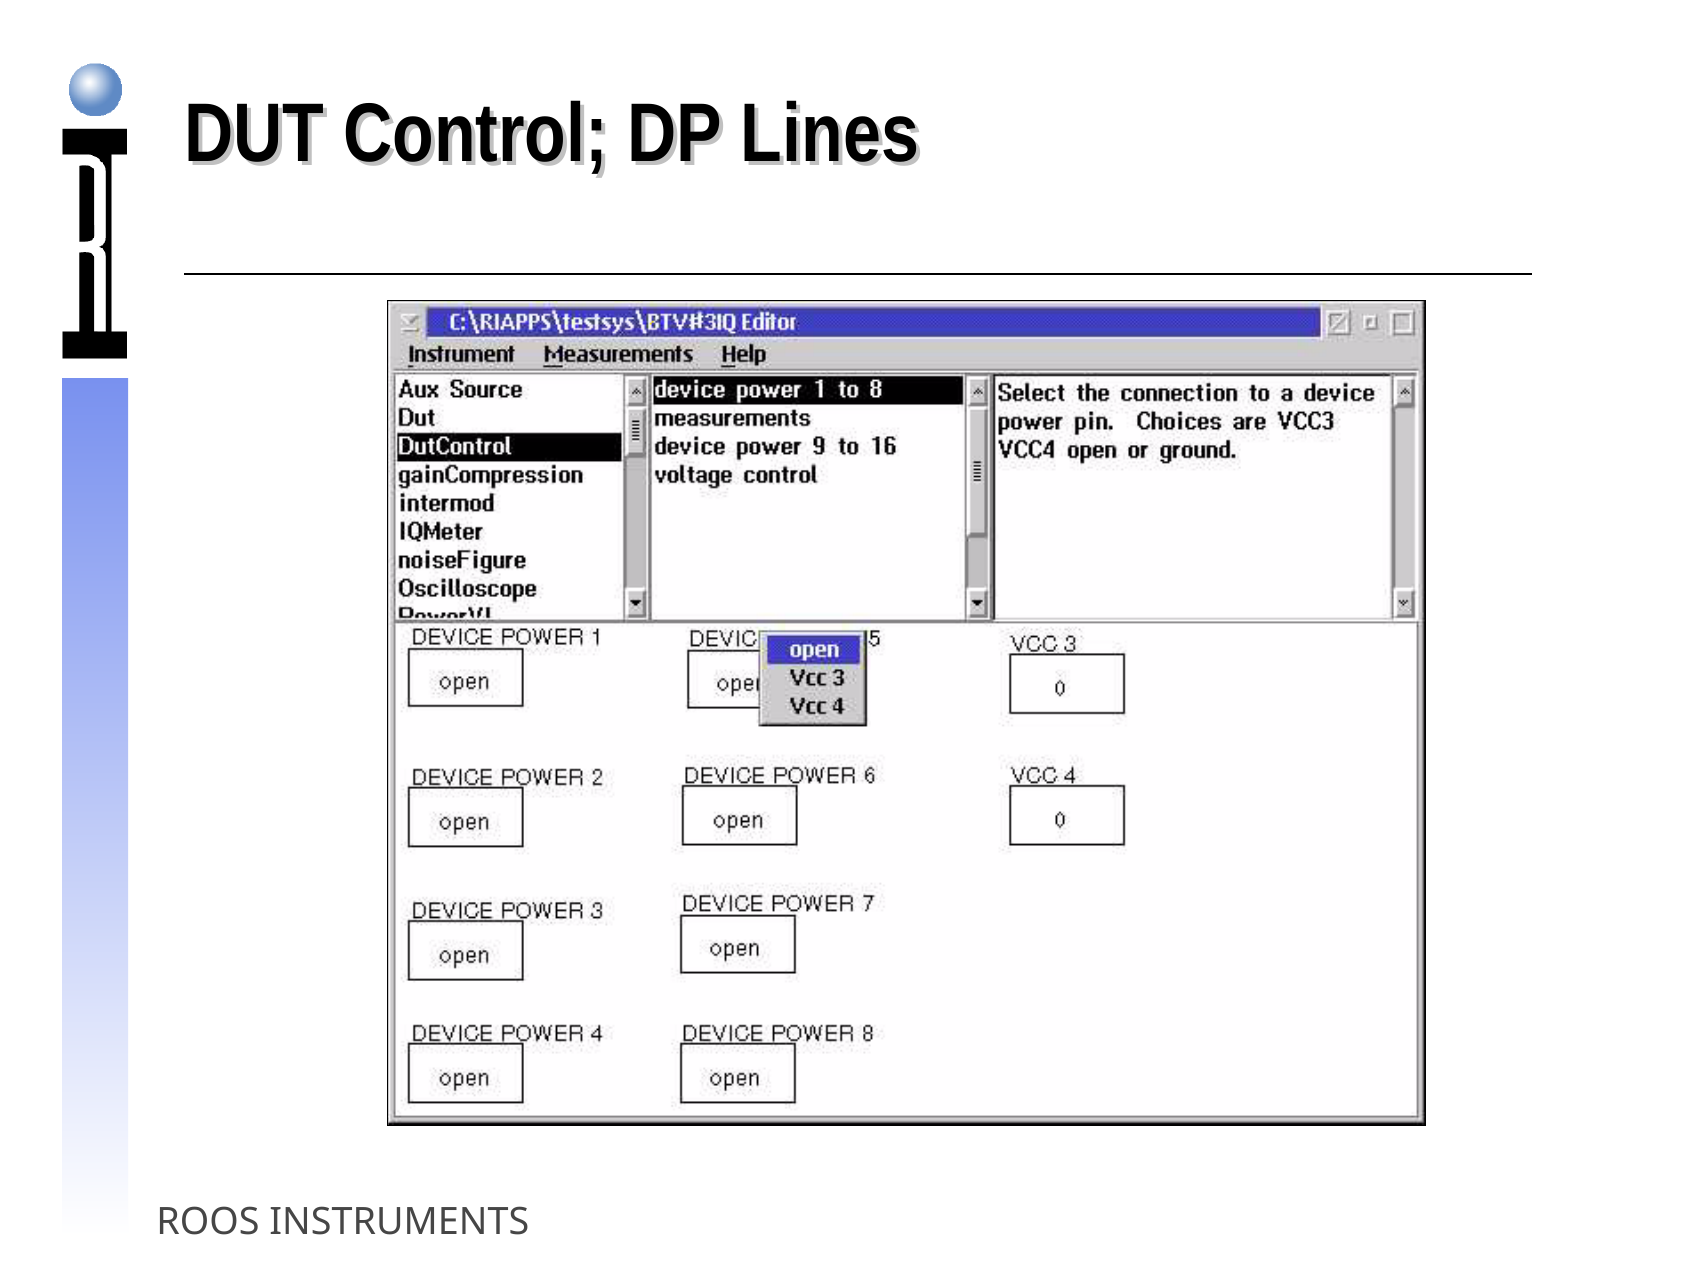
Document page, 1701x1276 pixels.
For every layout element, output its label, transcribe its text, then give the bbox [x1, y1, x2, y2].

picture [387, 300, 1426, 1126]
text_box DUT Control; DP Lines [184, 92, 1539, 268]
